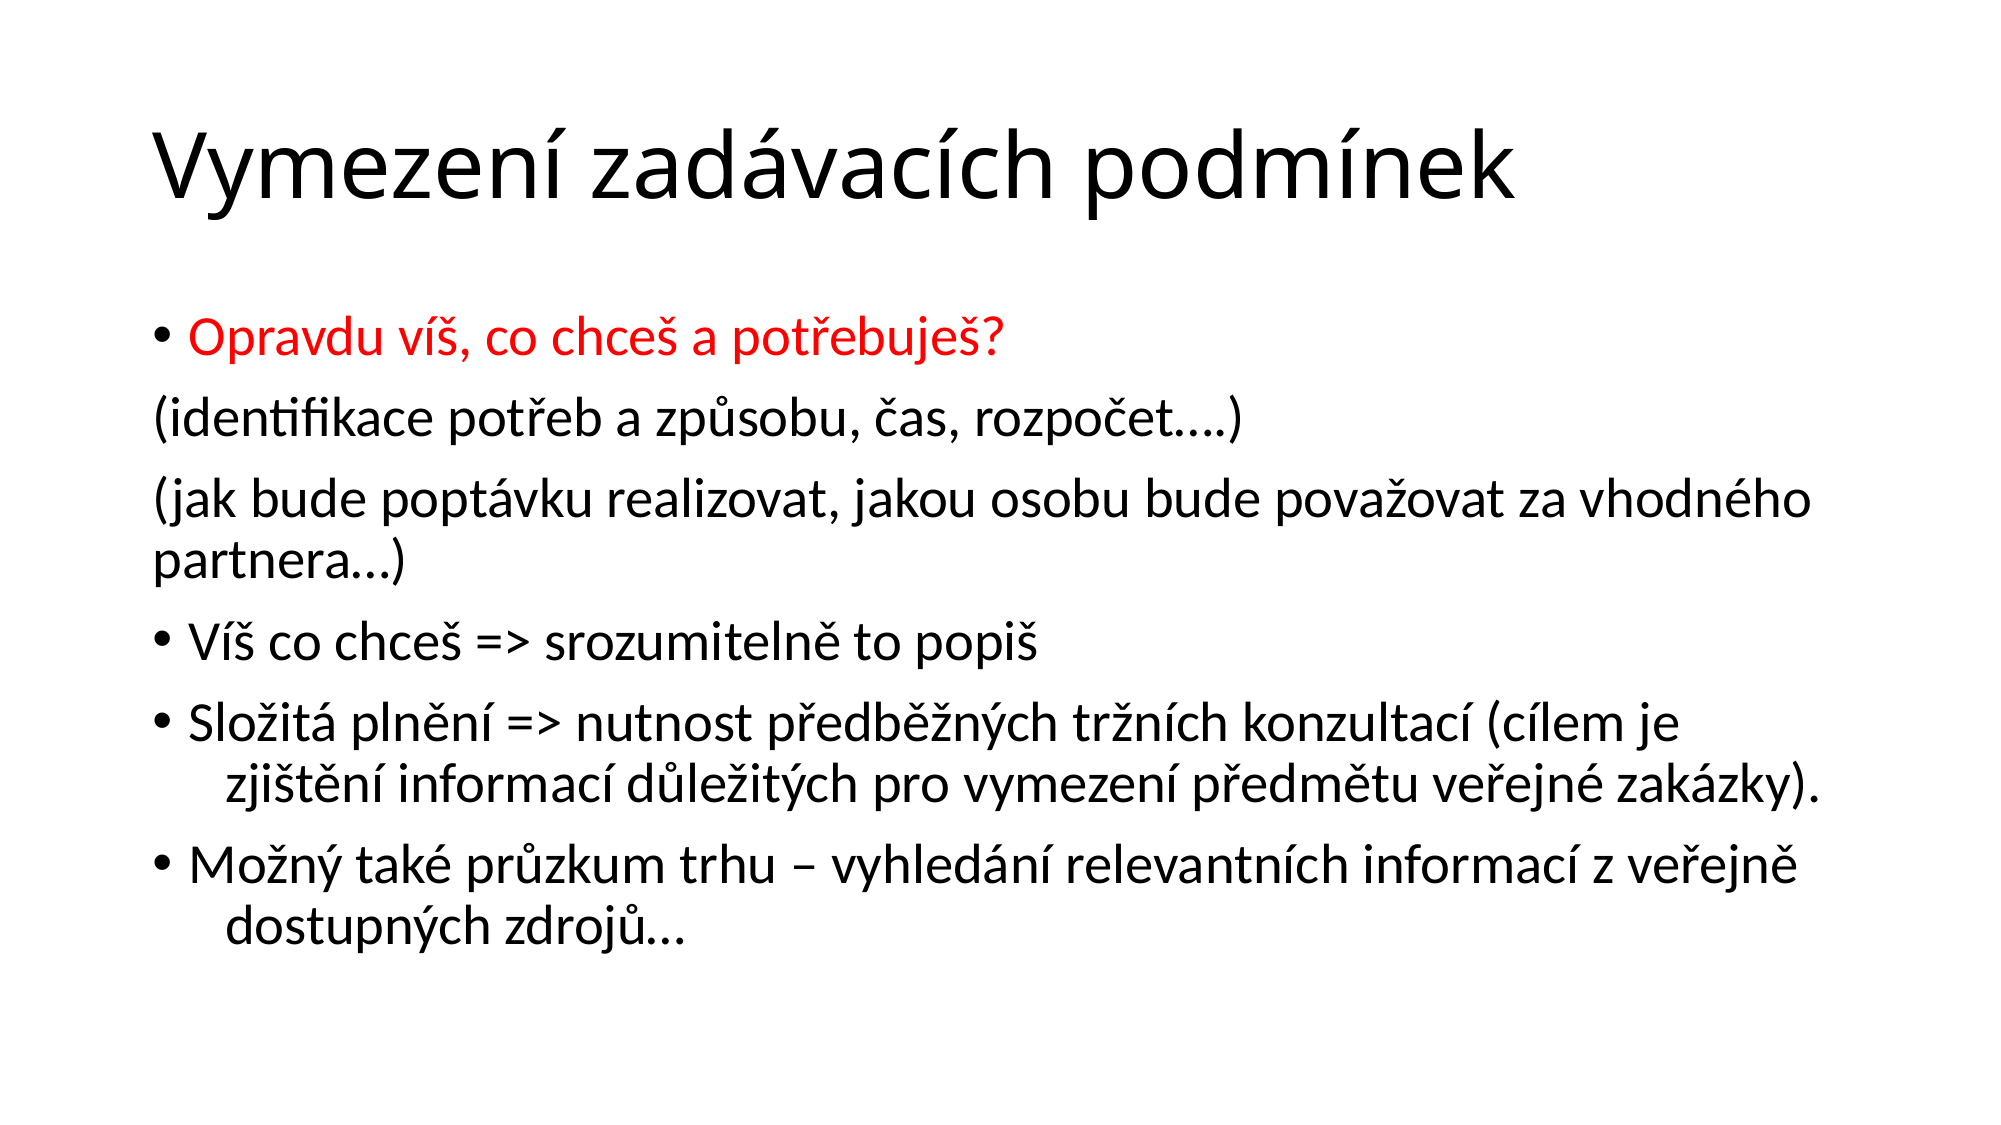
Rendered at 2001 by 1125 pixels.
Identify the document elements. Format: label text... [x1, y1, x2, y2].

list Opravdu víš, co chceš a potřebuješ? (identifikace potřeb a způsobu, čas, rozpočet….) (jak bude poptávku realizovat, jakou osobu bude považovat za vhodného partnera…) Víš co chceš => srozumitelně to popiš Složitá plnění => nutnost předběžných tržních konzultací (cílem je zjištění informací důležitých pro vymezení předmětu veřejné zakázky). Možný také průzkum trhu – vyhledání relevantních informací z veřejně dostupných zdrojů… [137, 299, 1863, 1014]
title Vymezení zadávacích podmínek [137, 59, 1863, 278]
